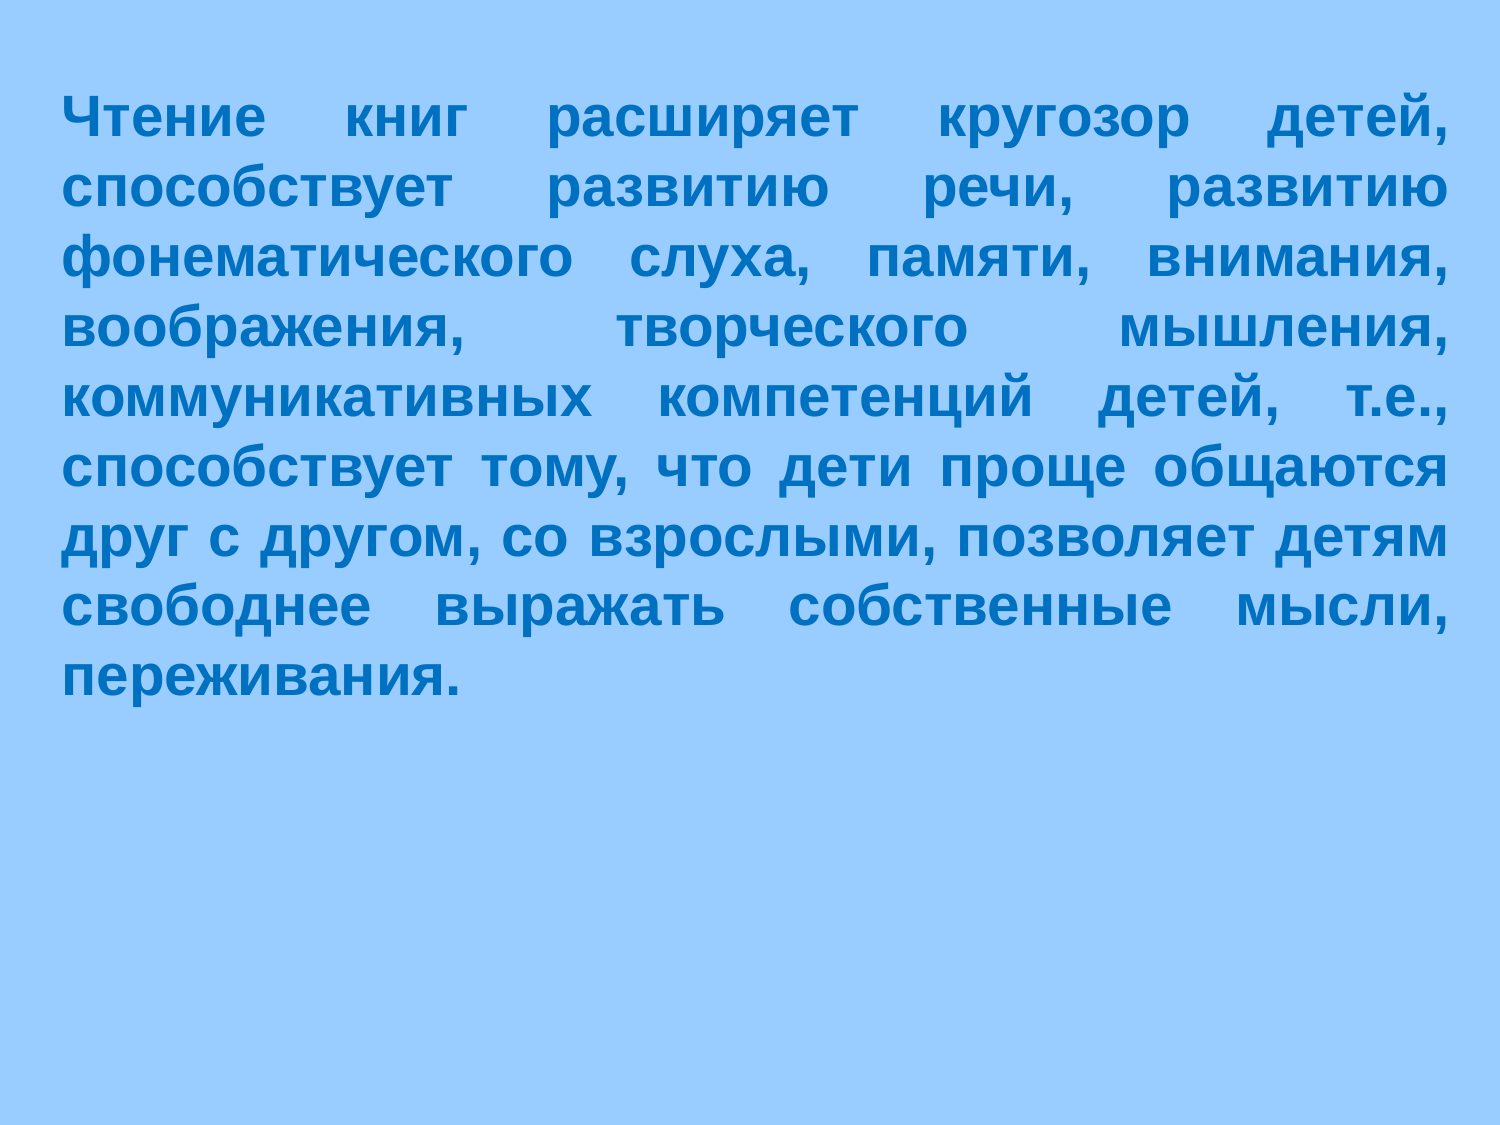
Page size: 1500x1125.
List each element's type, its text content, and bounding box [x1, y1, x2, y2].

text_box Чтение книг расширяет кругозор детей, способствует развитию речи, развитию фонематического слуха, памяти, внимания, воображения, творческого мышления, коммуникативных компетенций детей, т.е., способствует тому, что дети проще общаются друг с другом, со взрослыми, позволяет детям свободнее выражать собственные мысли, переживания. [46, 70, 1465, 715]
